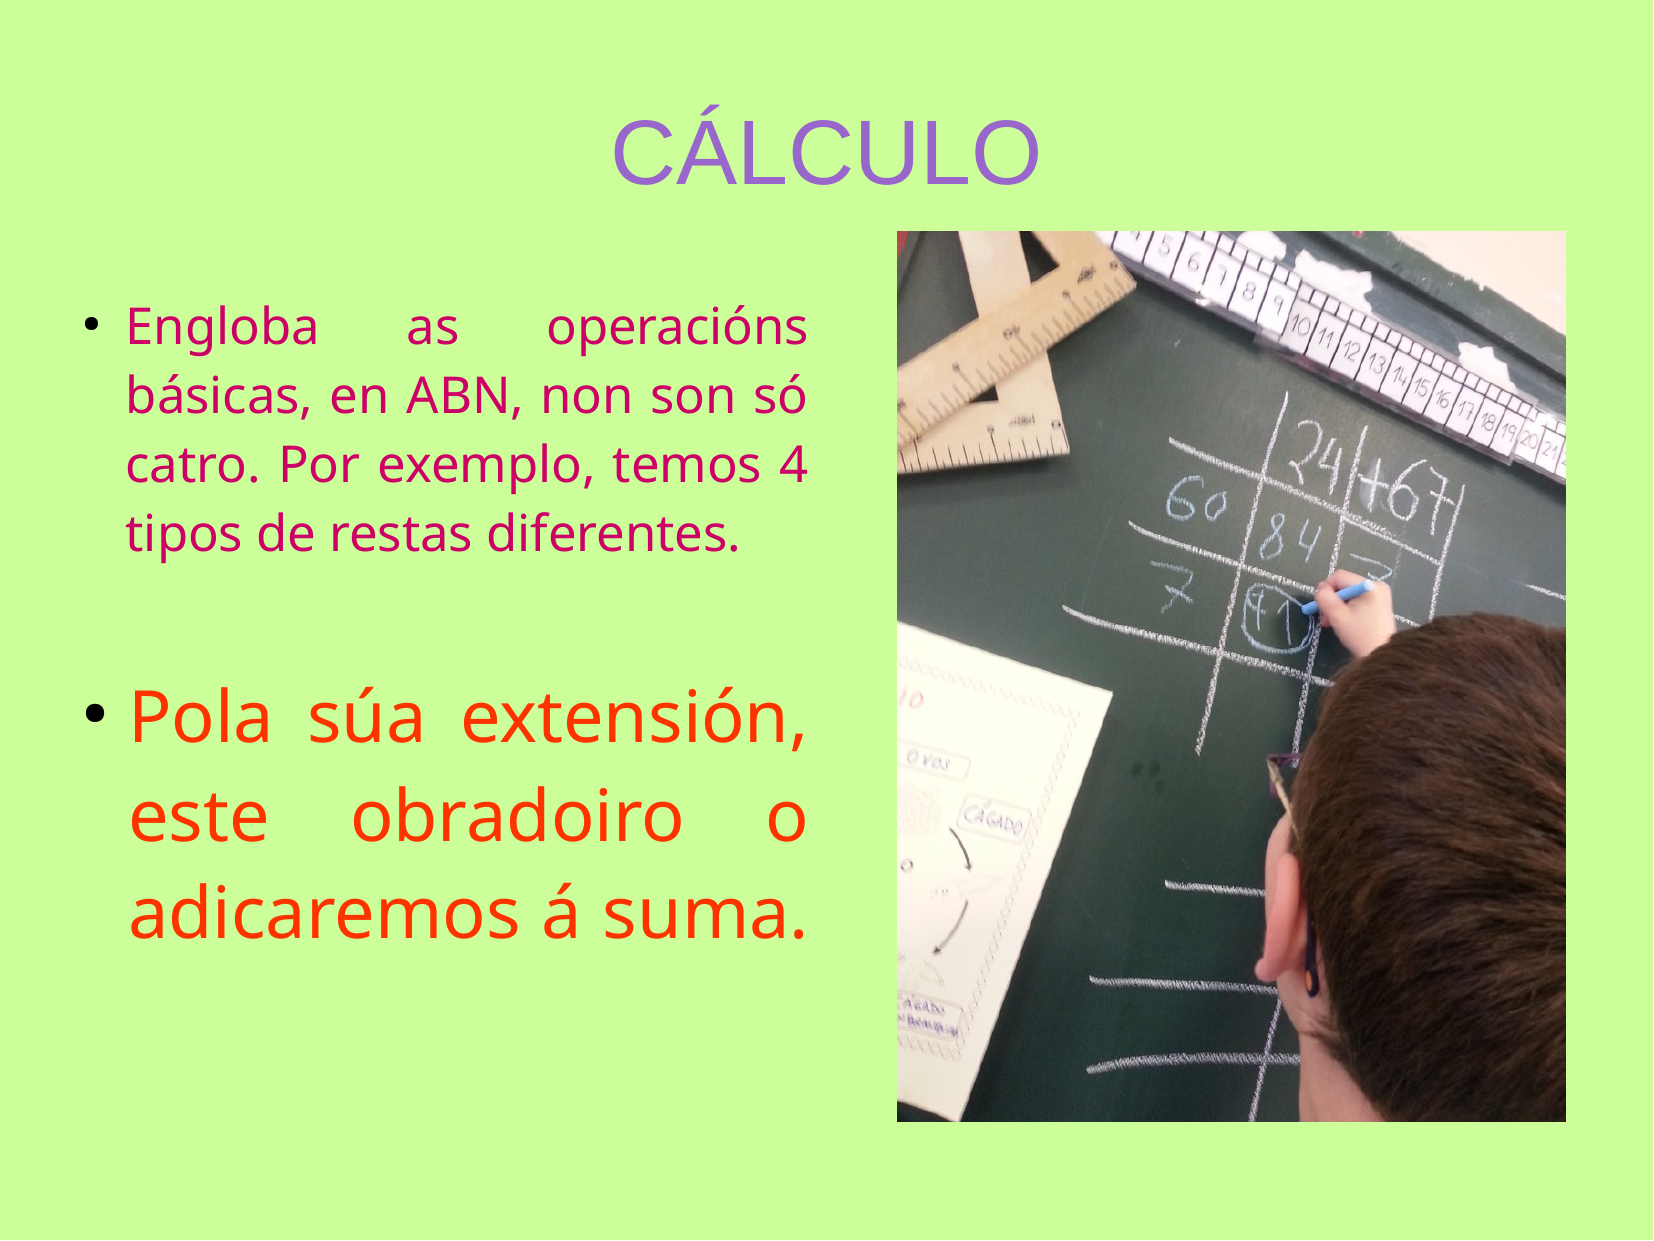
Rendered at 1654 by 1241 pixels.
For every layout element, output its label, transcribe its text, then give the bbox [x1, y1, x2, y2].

list Pola súa extensión, este obradoiro o adicaremos á suma. [82, 665, 809, 1009]
picture [897, 231, 1566, 1123]
list Engloba as operacións básicas, en ABN, non son só catro. Por exemplo, temos 4 tipos de restas diferentes. [82, 290, 809, 634]
title CÁLCULO [82, 49, 1571, 257]
